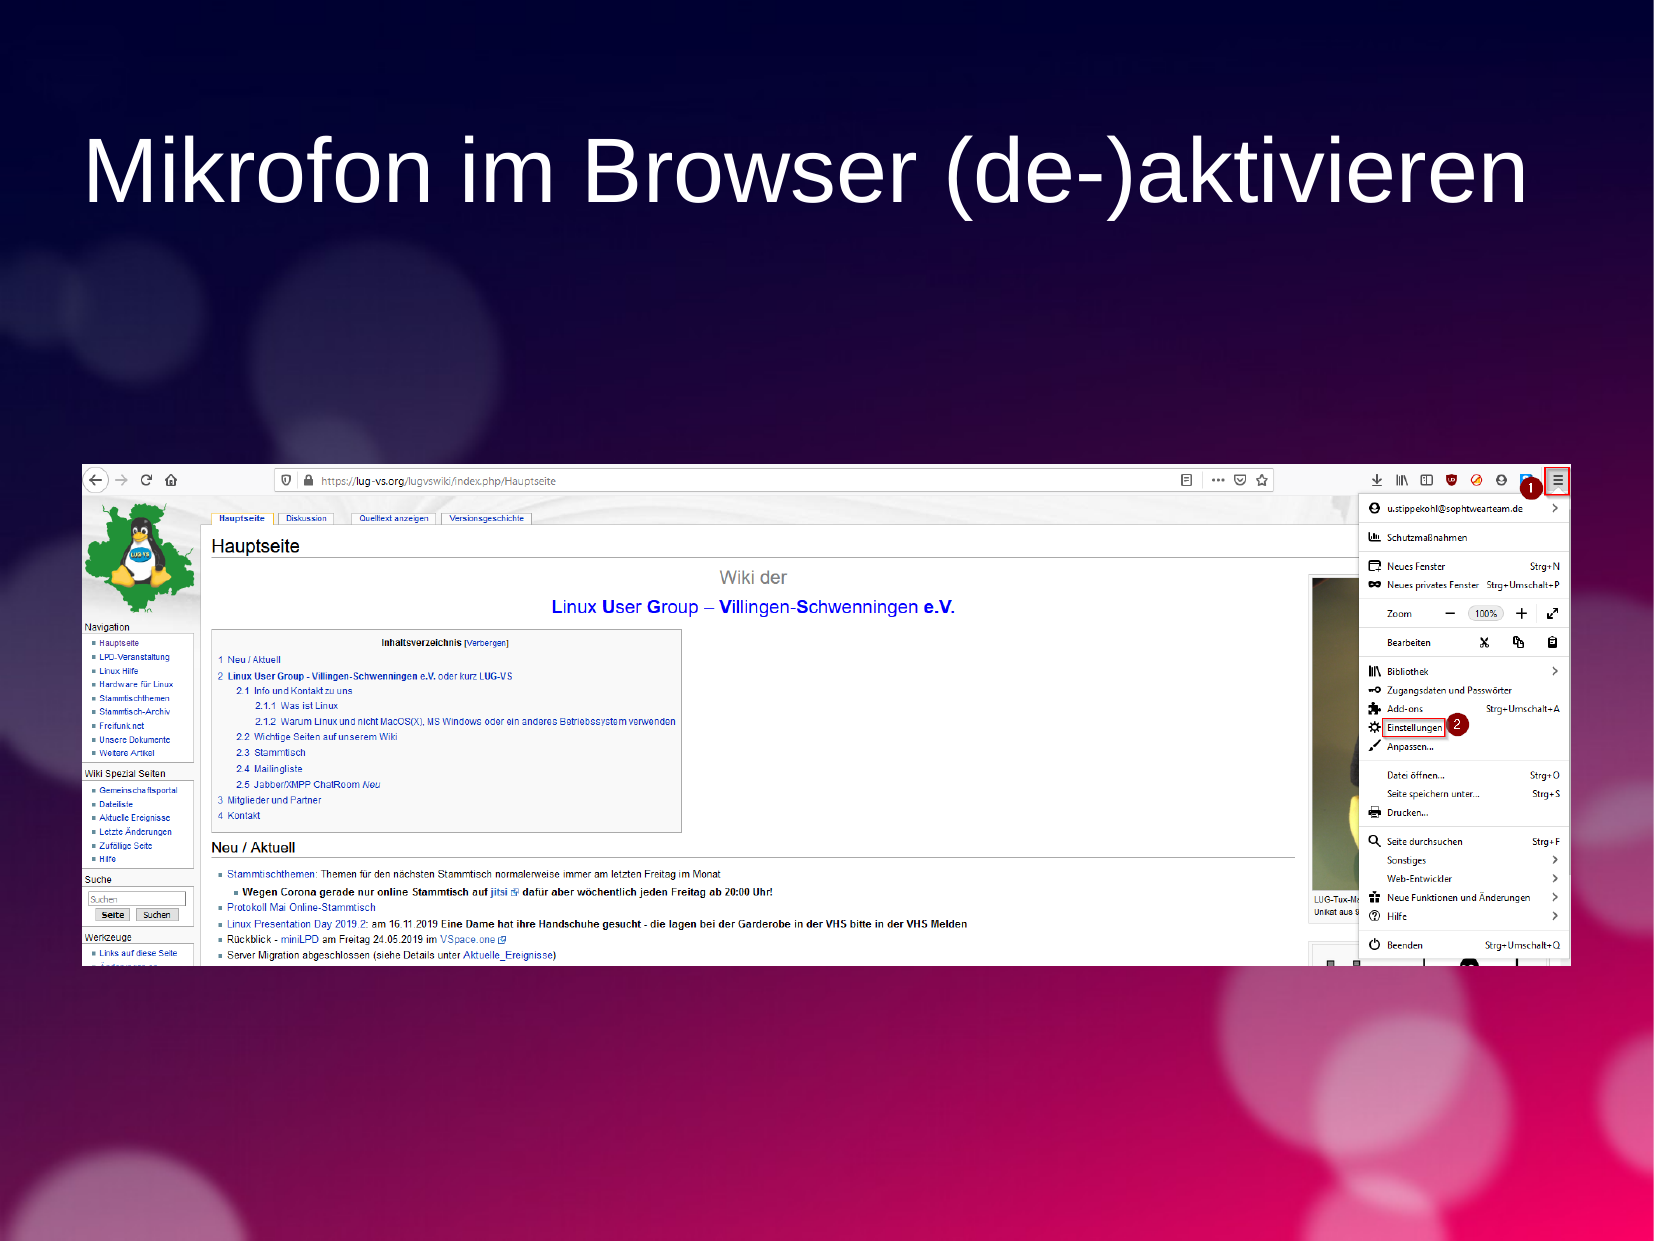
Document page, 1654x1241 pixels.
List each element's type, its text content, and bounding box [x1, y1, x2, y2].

picture [0, 0, 1654, 1241]
title Mikrofon im Browser (de-)aktivieren [82, 67, 1571, 275]
